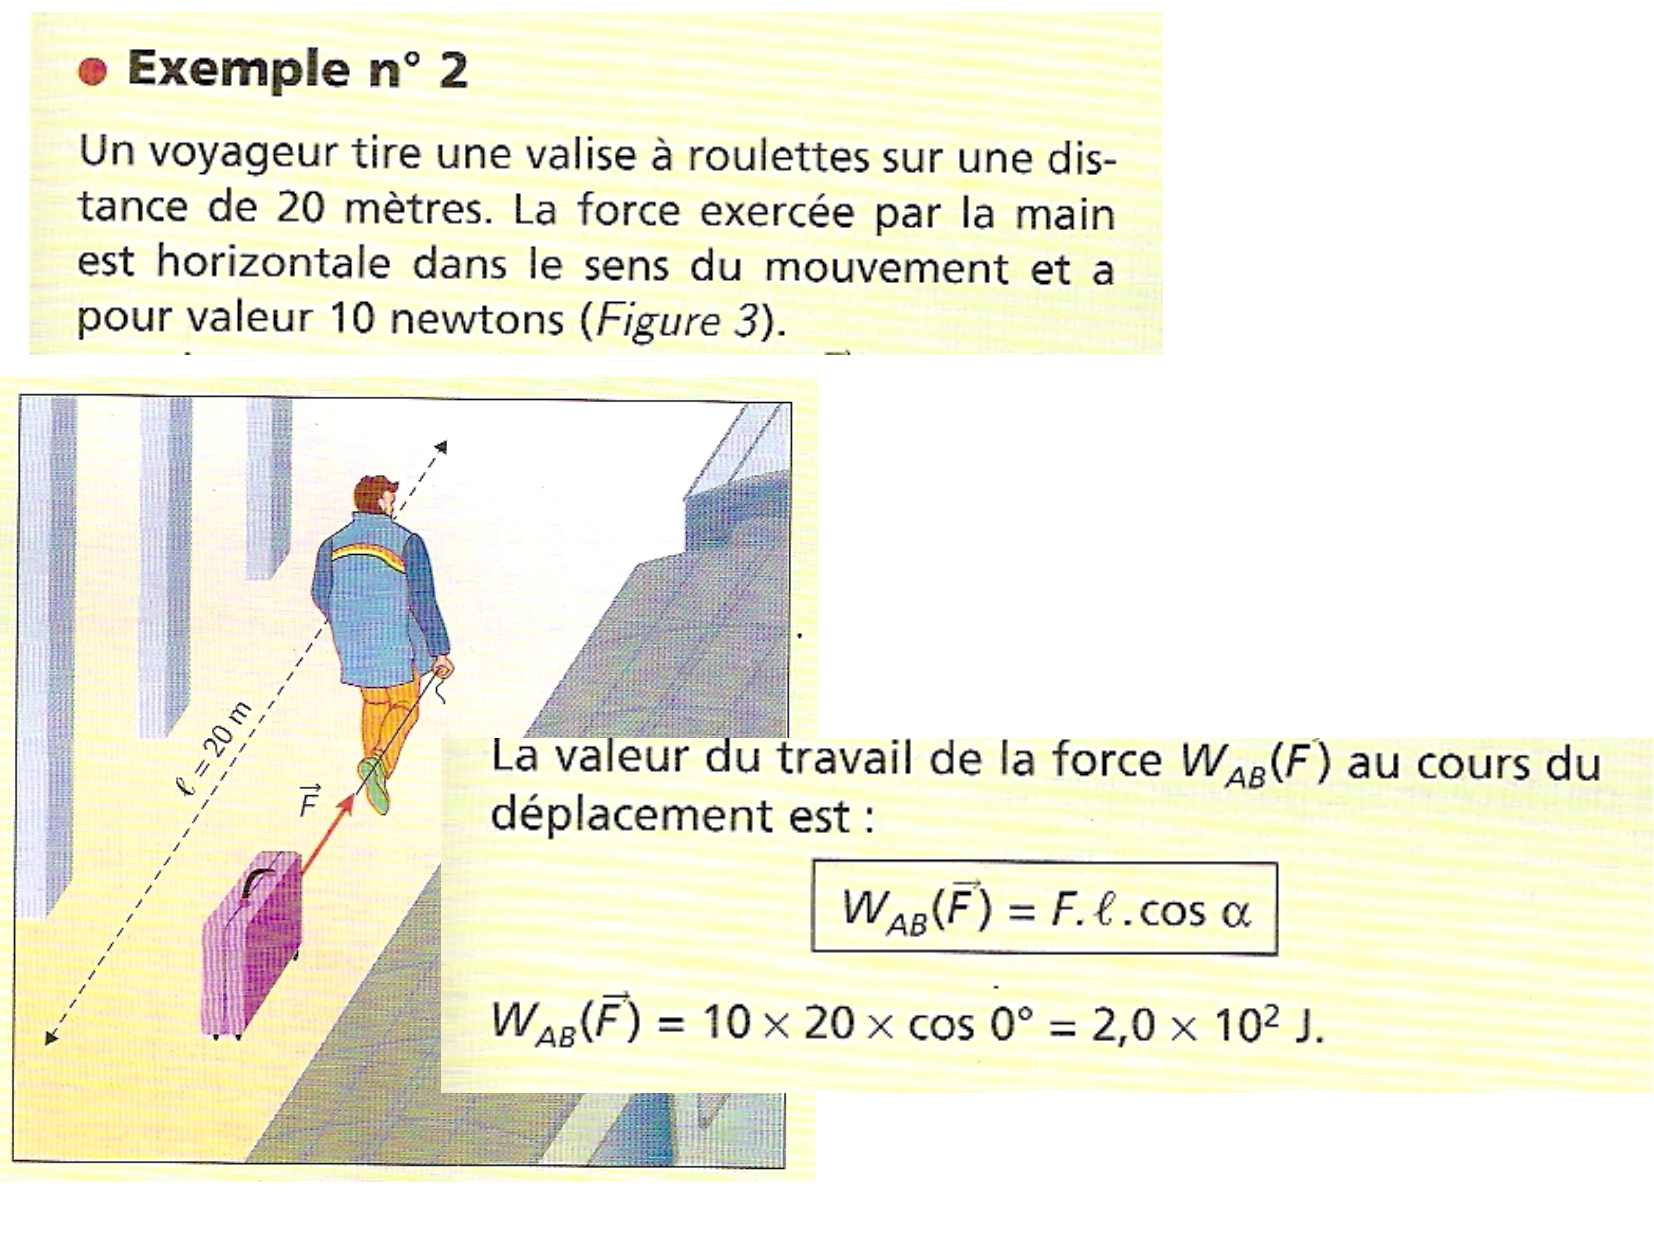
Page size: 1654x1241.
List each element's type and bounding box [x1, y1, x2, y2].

picture [0, 377, 1654, 1182]
picture [29, 12, 1163, 355]
